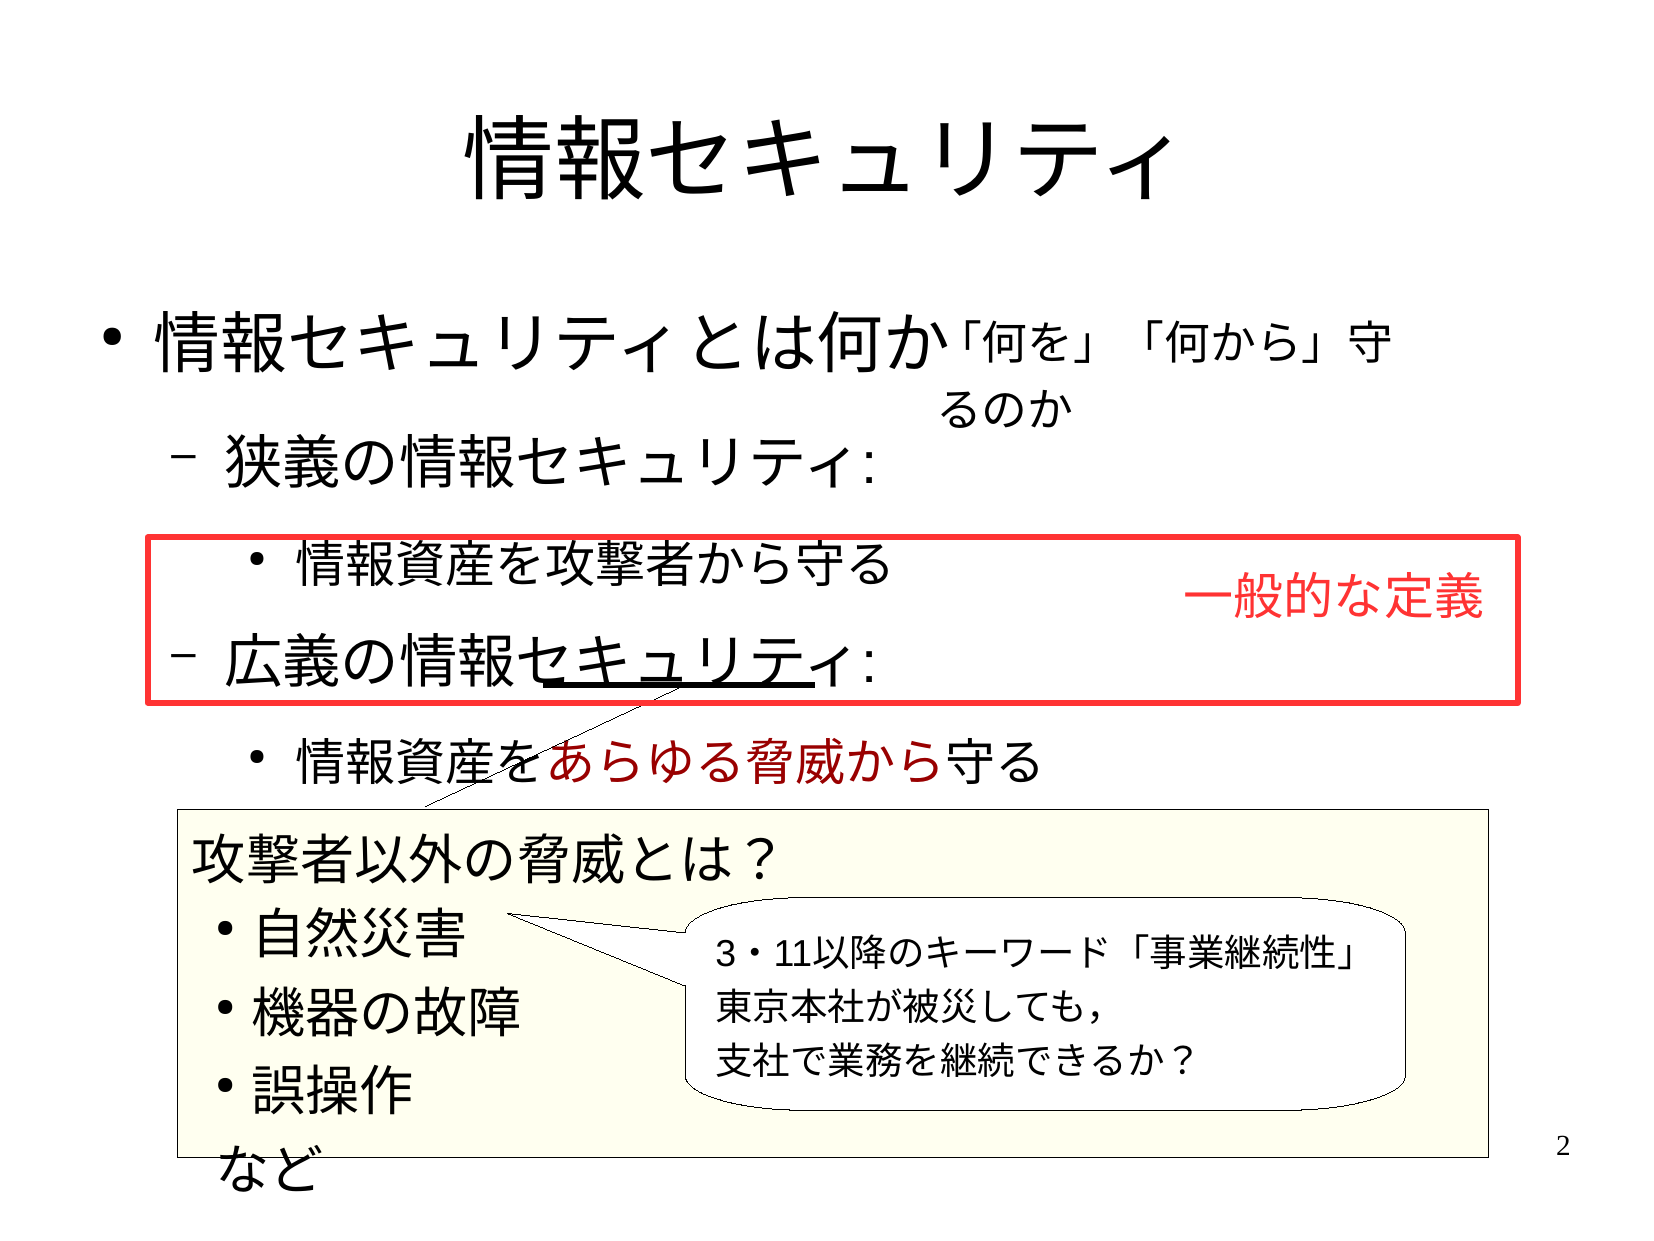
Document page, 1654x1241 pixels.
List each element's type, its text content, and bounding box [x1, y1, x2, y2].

text_box 3・11以降のキーワード「事業継続性」 東京本社が被災しても， 支社で業務を継続できるか？ [507, 897, 1406, 1111]
text_box 自然災害 機器の故障 誤操作 など [200, 883, 945, 1117]
text_box [415, 879, 445, 883]
text_box [177, 809, 1489, 1158]
text_box 「何を」「何から」守るのか [921, 299, 1441, 361]
text_box [345, 879, 372, 883]
text_box [602, 879, 614, 883]
text_box [558, 879, 575, 883]
text_box 攻撃者以外の脅威とは？ [177, 809, 863, 879]
text_box 一般的な定義 [1169, 549, 1501, 615]
text_box [212, 879, 239, 883]
text_box [375, 879, 403, 883]
text_box [586, 879, 600, 883]
text_box [274, 879, 314, 883]
text_box [241, 879, 271, 883]
text_box [449, 879, 528, 883]
list 情報セキュリティとは何か 狭義の情報セキュリティ: 情報資産を攻撃者から守る 広義の情報セキュリティ: 情報資産をあらゆる脅威から守る [82, 290, 1571, 1010]
text_box [532, 879, 556, 883]
title 情報セキュリティ [82, 49, 1571, 257]
